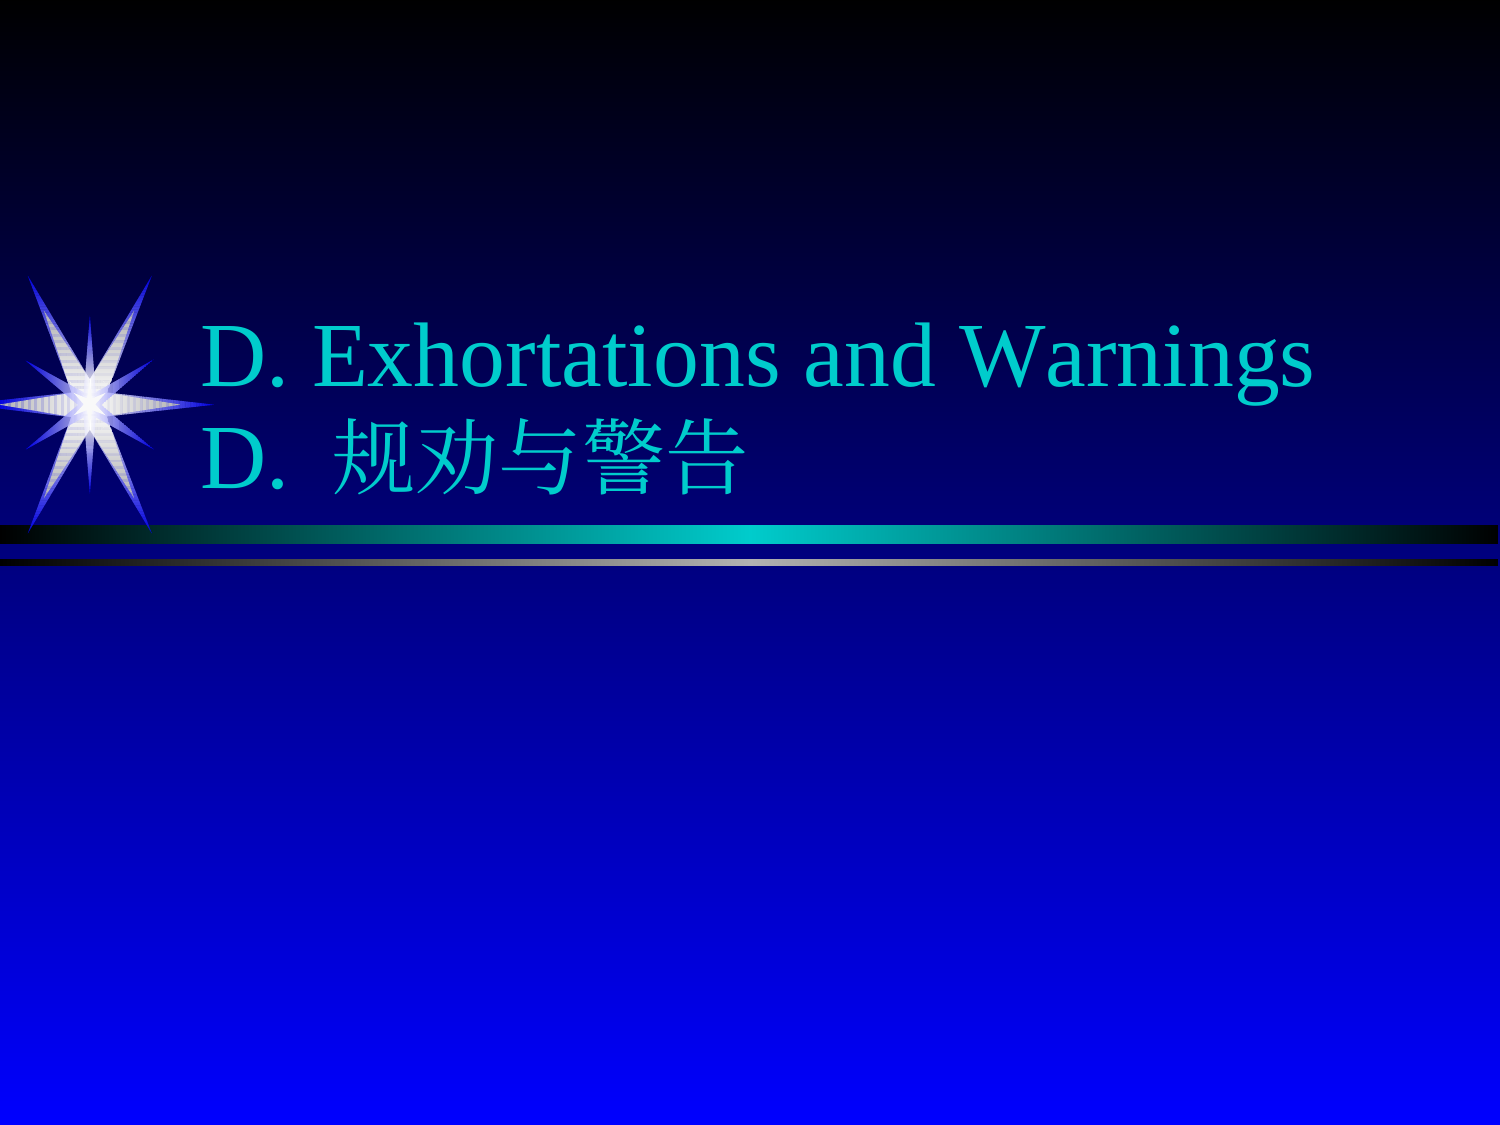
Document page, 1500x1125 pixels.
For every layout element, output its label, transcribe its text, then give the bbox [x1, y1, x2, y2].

title D. Exhortations and Warnings D. 规劝与警告 [200, 295, 1476, 518]
